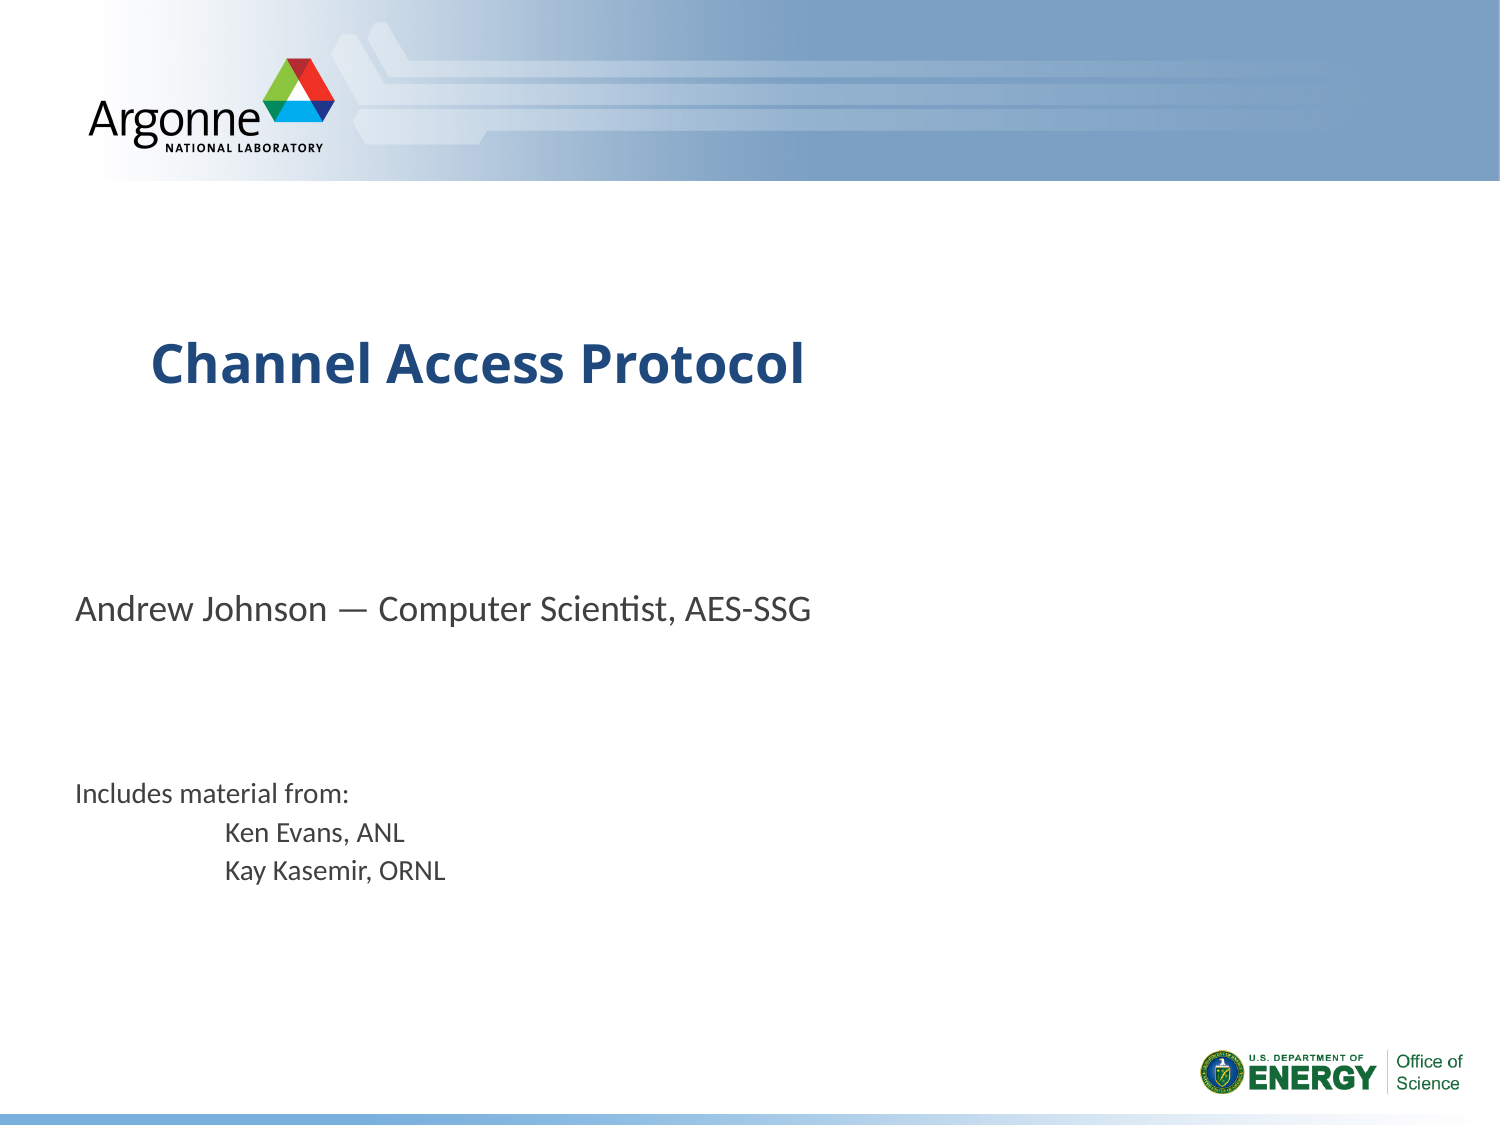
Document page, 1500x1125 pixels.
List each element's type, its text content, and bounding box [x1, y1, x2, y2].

title Channel Access Protocol [150, 274, 1327, 451]
picture [0, 1114, 1500, 1125]
picture [1200, 1050, 1463, 1094]
picture [0, 0, 1500, 182]
subtitle Andrew Johnson — Computer Scientist, AES-SSG Includes material from: Ken Evans, ANL Kay Kasemir, ORNL [75, 475, 1425, 1006]
